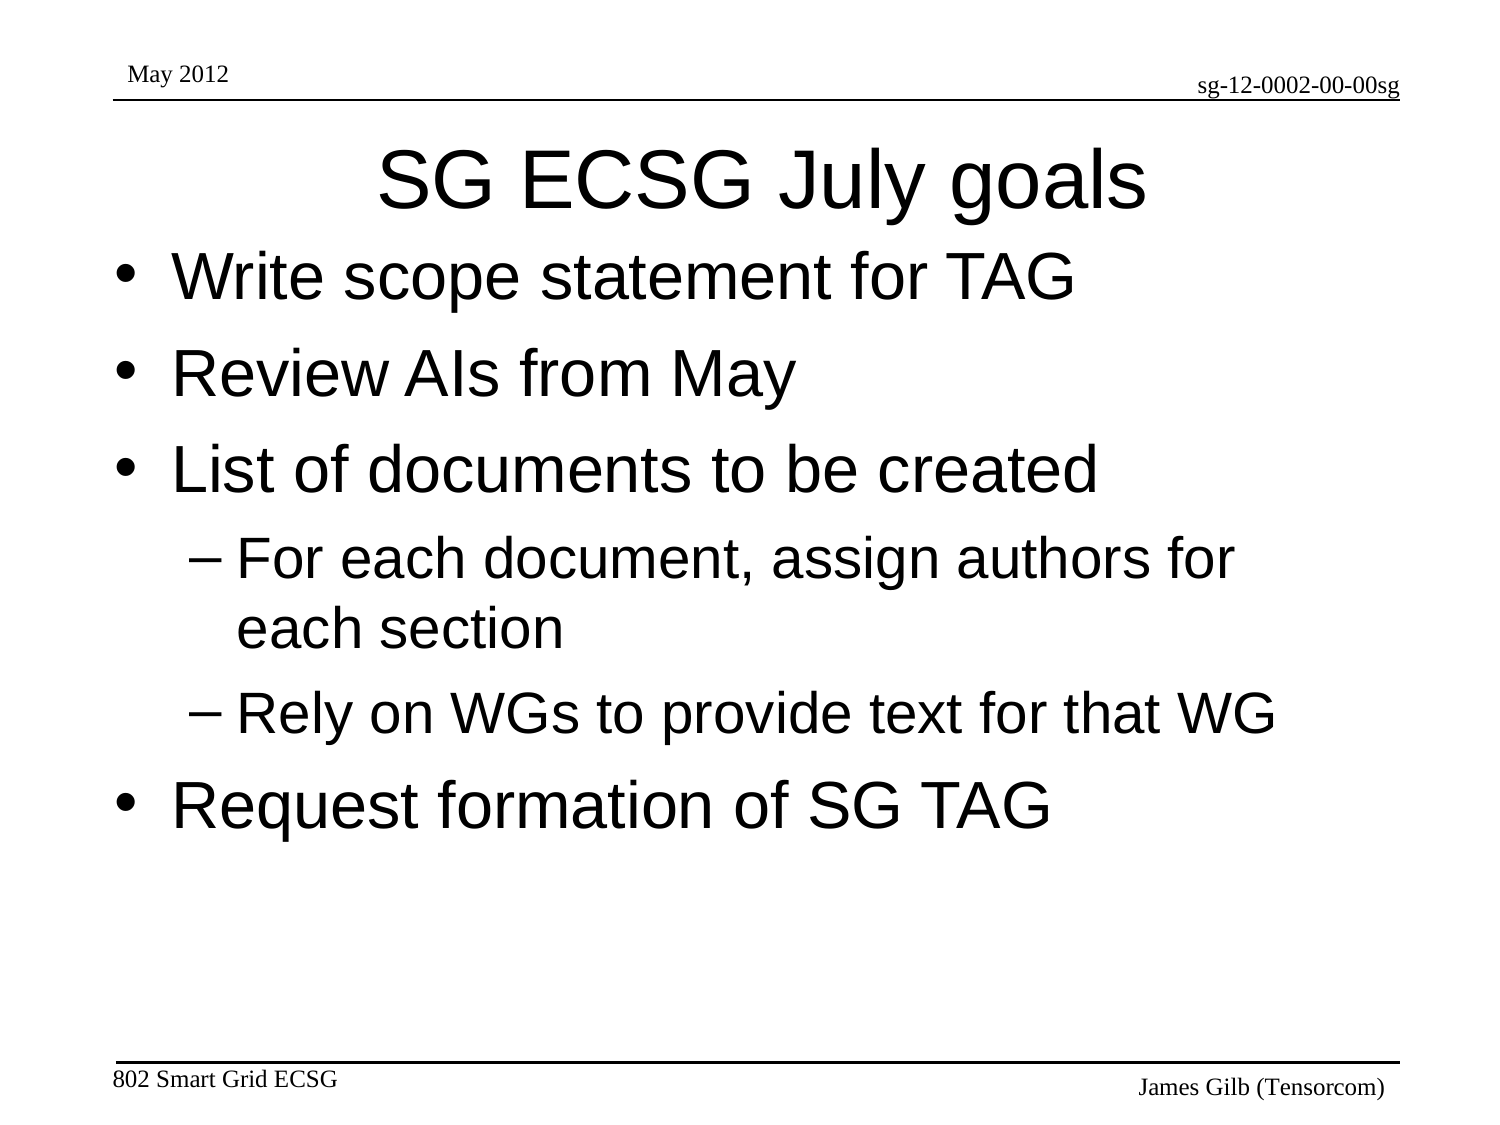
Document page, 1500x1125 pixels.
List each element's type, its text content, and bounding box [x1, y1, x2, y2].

list Write scope statement for TAG Review AIs from May List of documents to be created For each document, assign authors for each section Rely on WGs to provide text for that WG Request formation of SG TAG [99, 224, 1375, 968]
title SG ECSG July goals [125, 112, 1401, 238]
